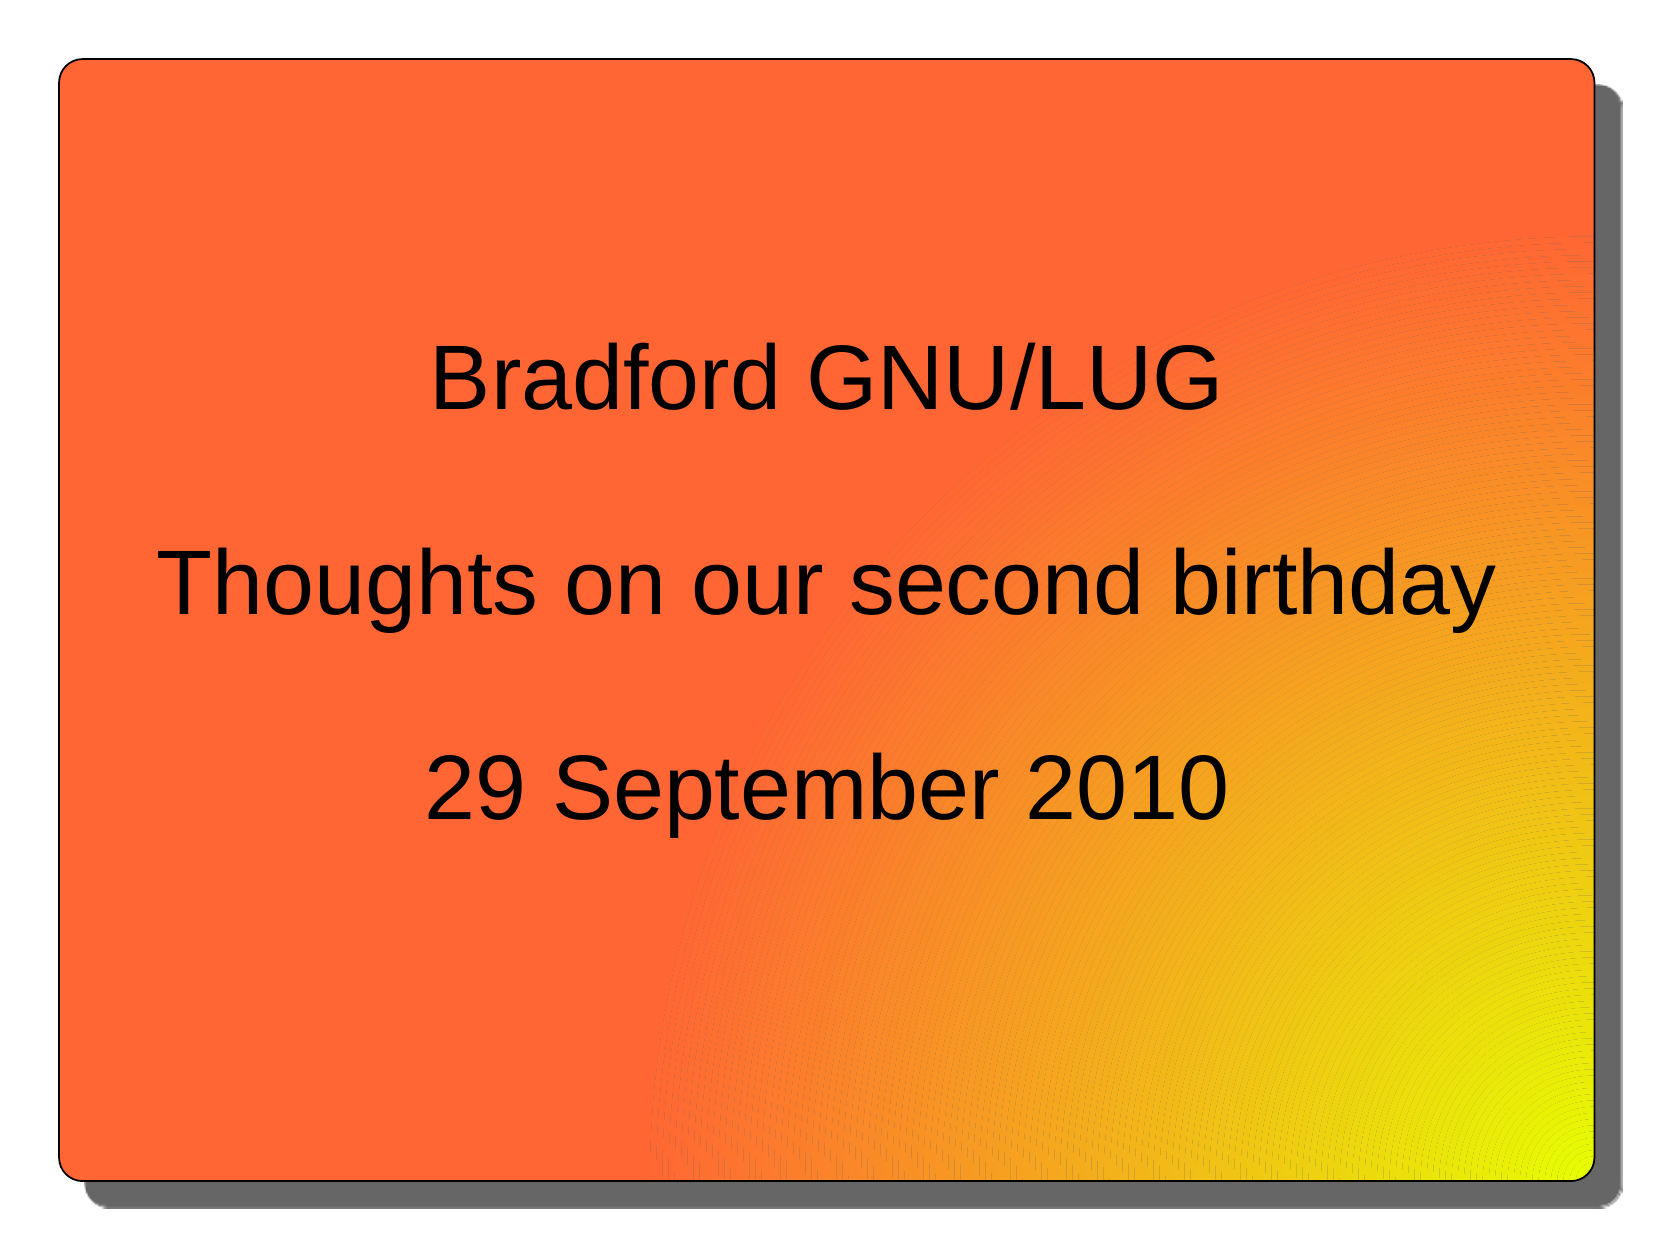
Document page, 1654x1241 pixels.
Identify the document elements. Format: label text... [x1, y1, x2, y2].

subtitle Bradford GNU/LUG Thoughts on our second birthday 29 September 2010 [121, 110, 1534, 1119]
